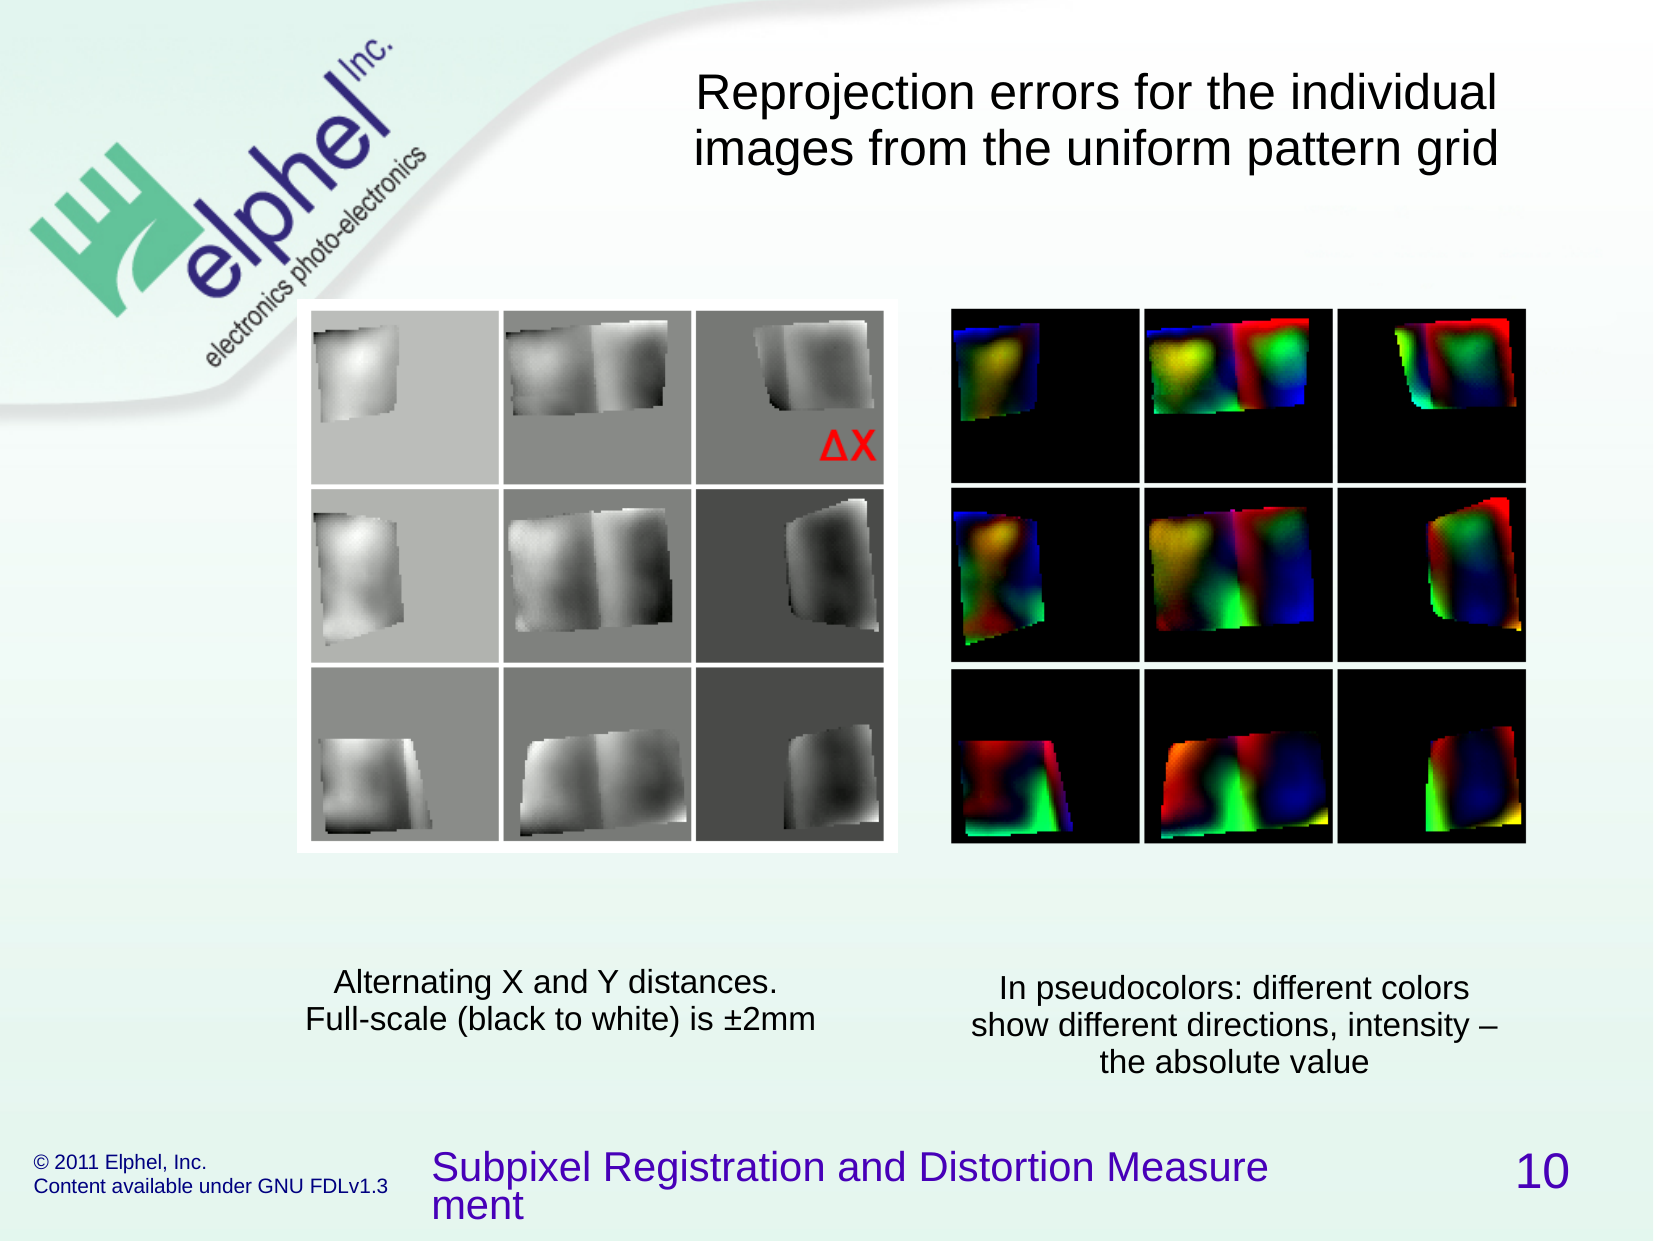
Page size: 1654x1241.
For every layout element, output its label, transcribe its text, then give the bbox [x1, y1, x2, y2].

text_box In pseudocolors: different colors show different directions, intensity – the absolute value [956, 962, 1519, 1089]
text_box Alternating X and Y distances. Full-scale (black to white) is ±2mm [281, 956, 844, 1088]
title Reprojection errors for the individual images from the uniform pattern grid [618, 33, 1576, 207]
picture [0, 0, 1654, 1241]
